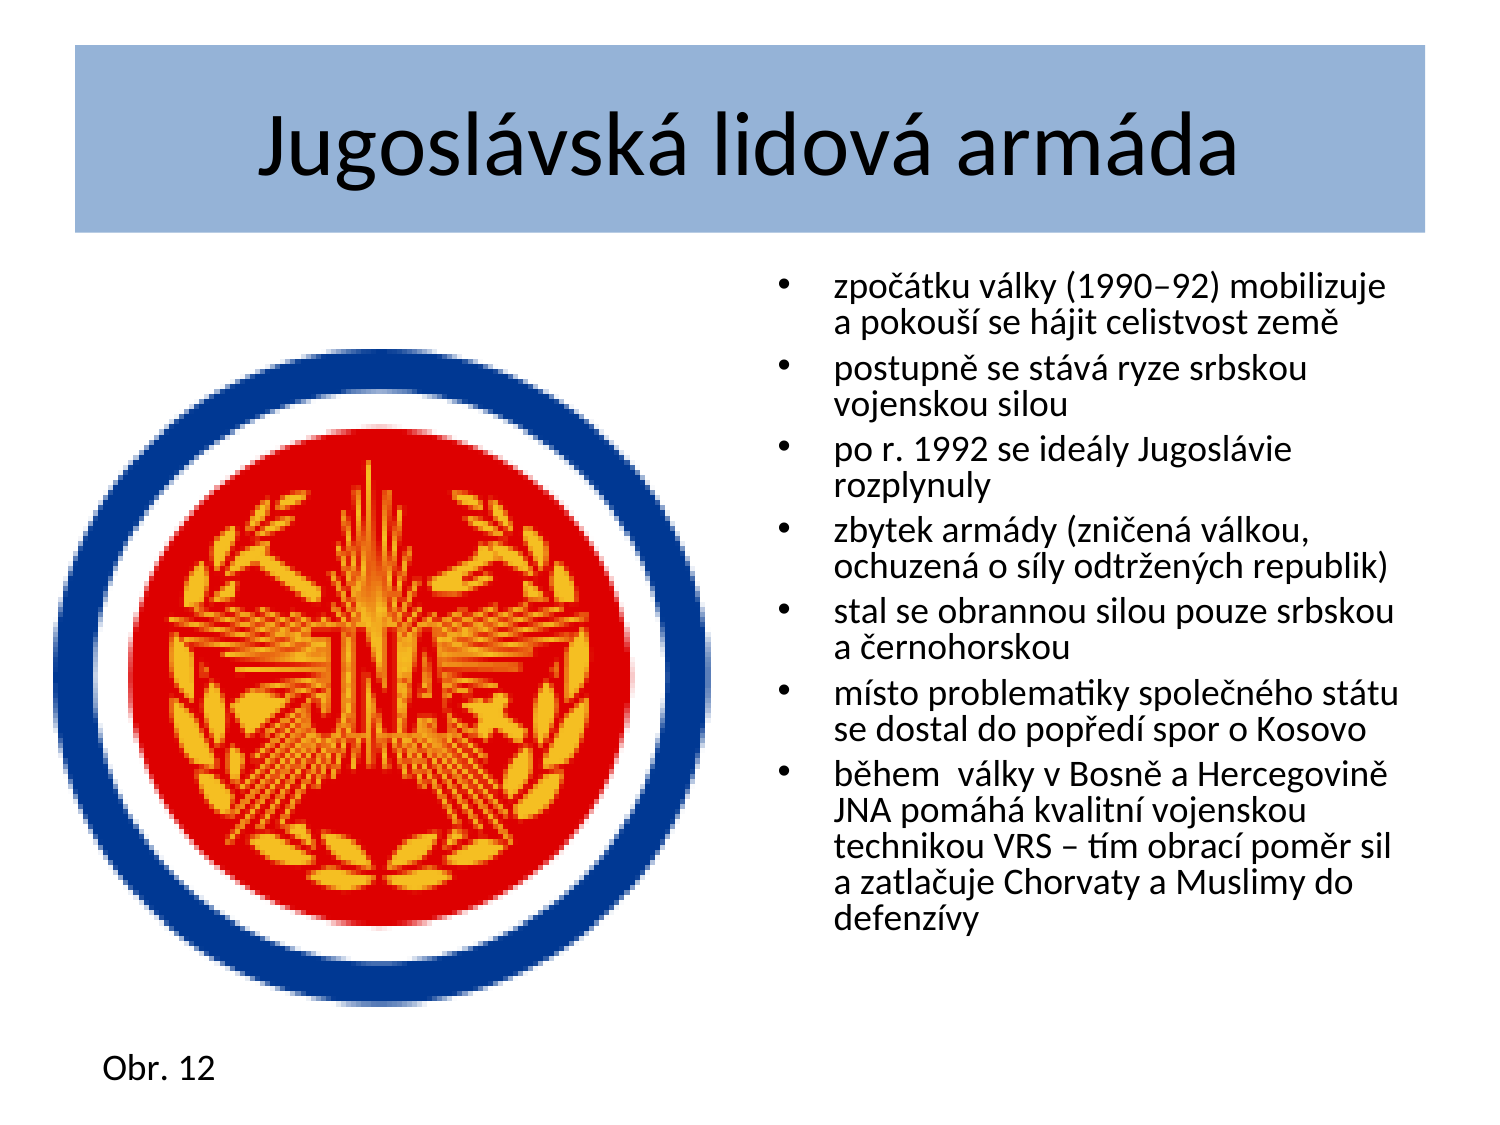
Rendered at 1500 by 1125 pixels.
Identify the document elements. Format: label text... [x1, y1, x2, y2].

list zpočátku války (1990–92) mobilizuje a pokouší se hájit celistvost země postupně se stává ryze srbskou vojenskou silou po r. 1992 se ideály Jugoslávie rozplynuly zbytek armády (zničená válkou, ochuzená o síly odtržených republik) stal se obrannou silou pouze srbskou a černohorskou místo problematiky společného státu se dostal do popředí spor o Kosovo během války v Bosně a Hercegovině JNA pomáhá kvalitní vojenskou technikou VRS – tím obrací poměr sil a zatlačuje Chorvaty a Muslimy do defenzívy [762, 262, 1426, 1125]
text_box Obr. 12 [87, 1034, 231, 1096]
title Jugoslávská lidová armáda [75, 45, 1426, 233]
text_box [53, 350, 711, 1008]
